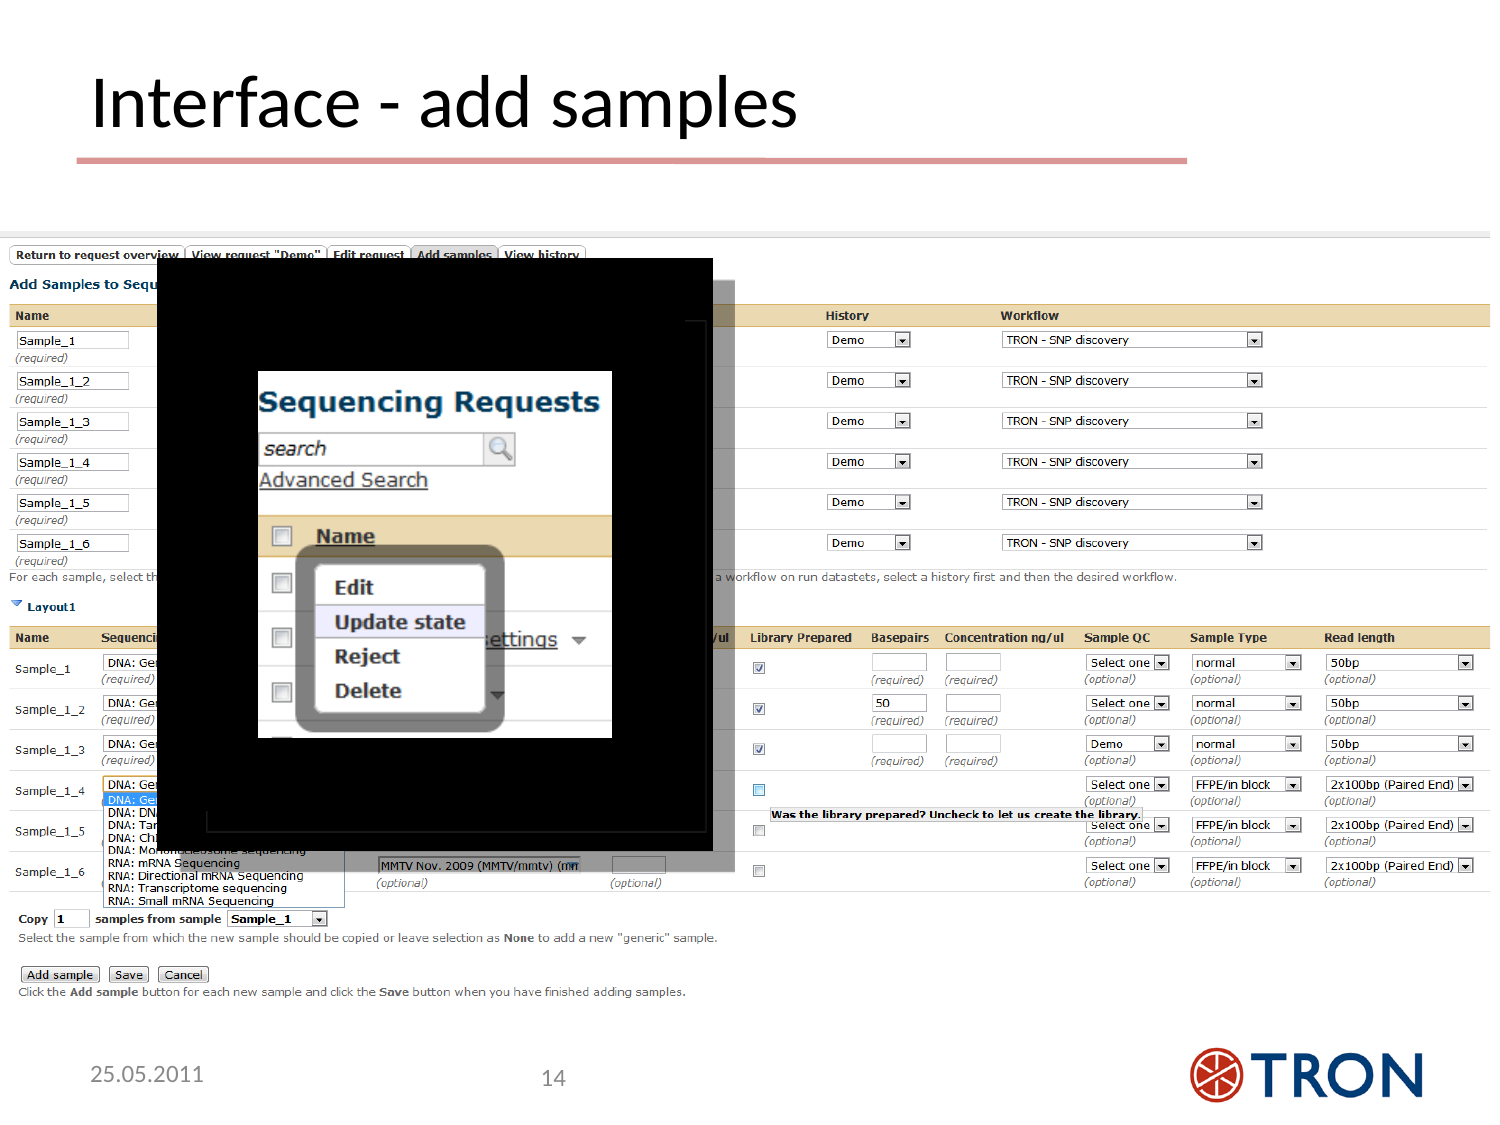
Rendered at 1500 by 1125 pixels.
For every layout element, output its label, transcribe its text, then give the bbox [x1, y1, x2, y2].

text_box 25.05.2011 [75, 1042, 426, 1103]
picture [0, 231, 1491, 1007]
title Interface - add samples [75, 45, 1426, 150]
text_box [525, 1046, 876, 1107]
